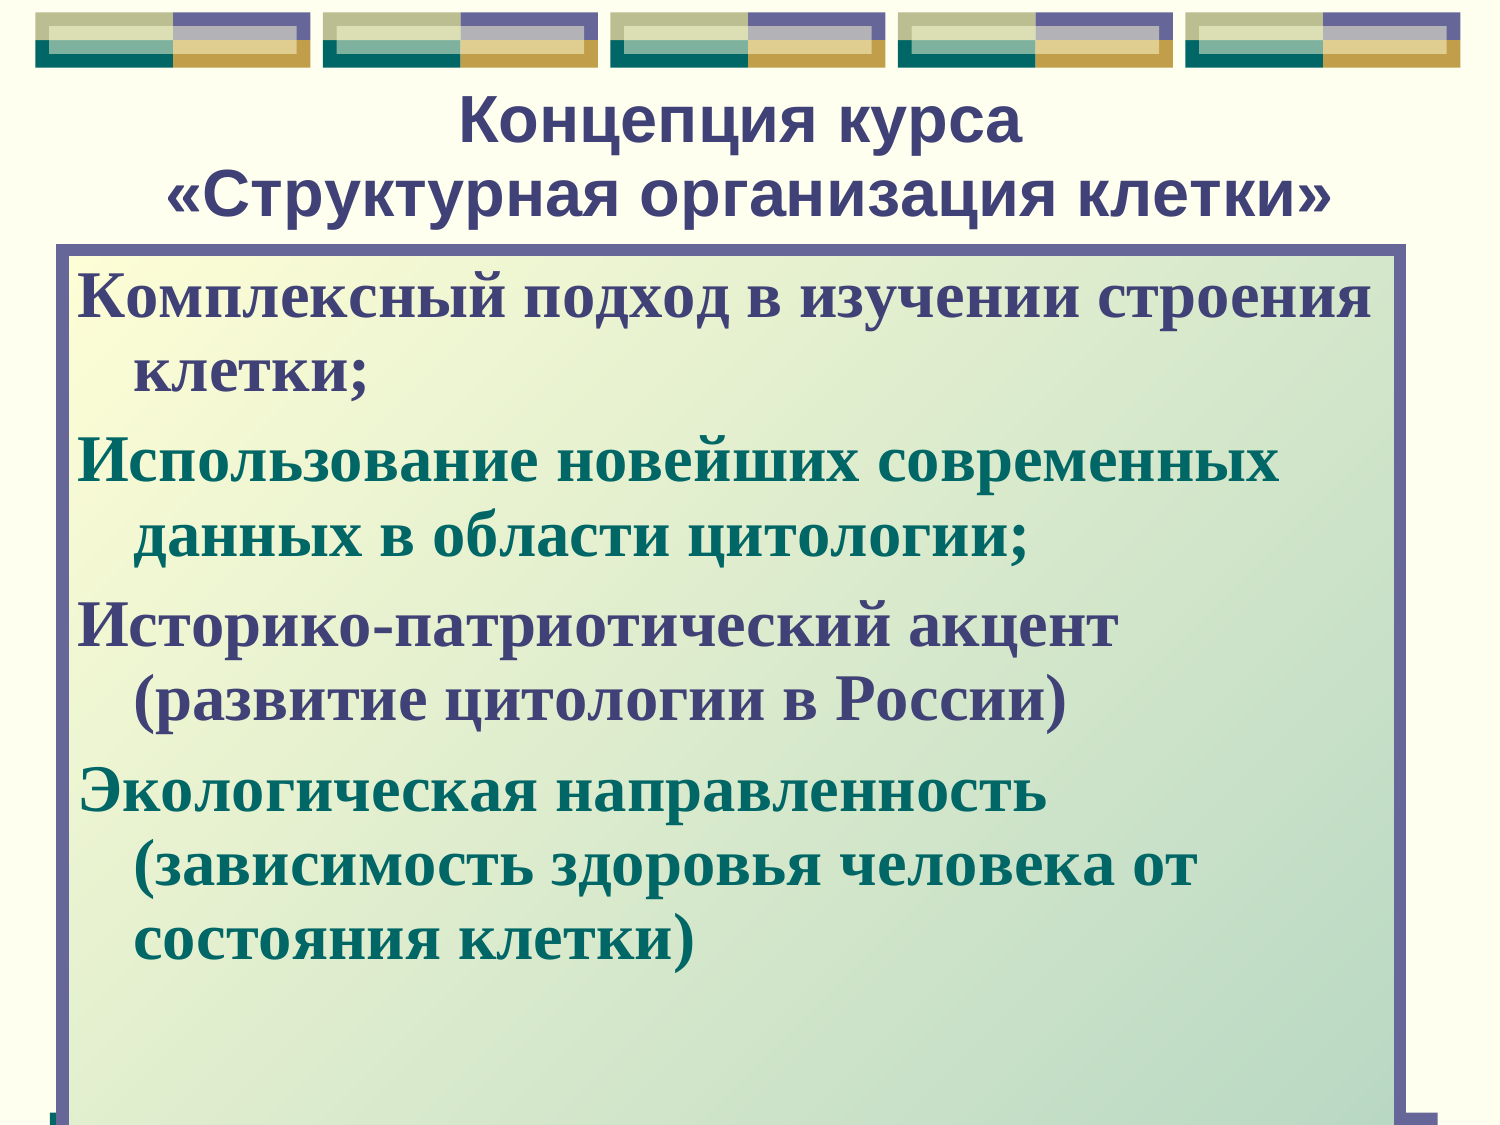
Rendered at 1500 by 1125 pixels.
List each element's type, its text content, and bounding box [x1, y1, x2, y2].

list Комплексный подход в изучении строения клетки; Использование новейших современных данных в области цитологии; Историко-патриотический акцент (развитие цитологии в России) Экологическая направленность (зависимость здоровья человека от состояния клетки) [62, 249, 1400, 1125]
title Концепция курса «Структурная организация клетки» [112, 73, 1388, 239]
